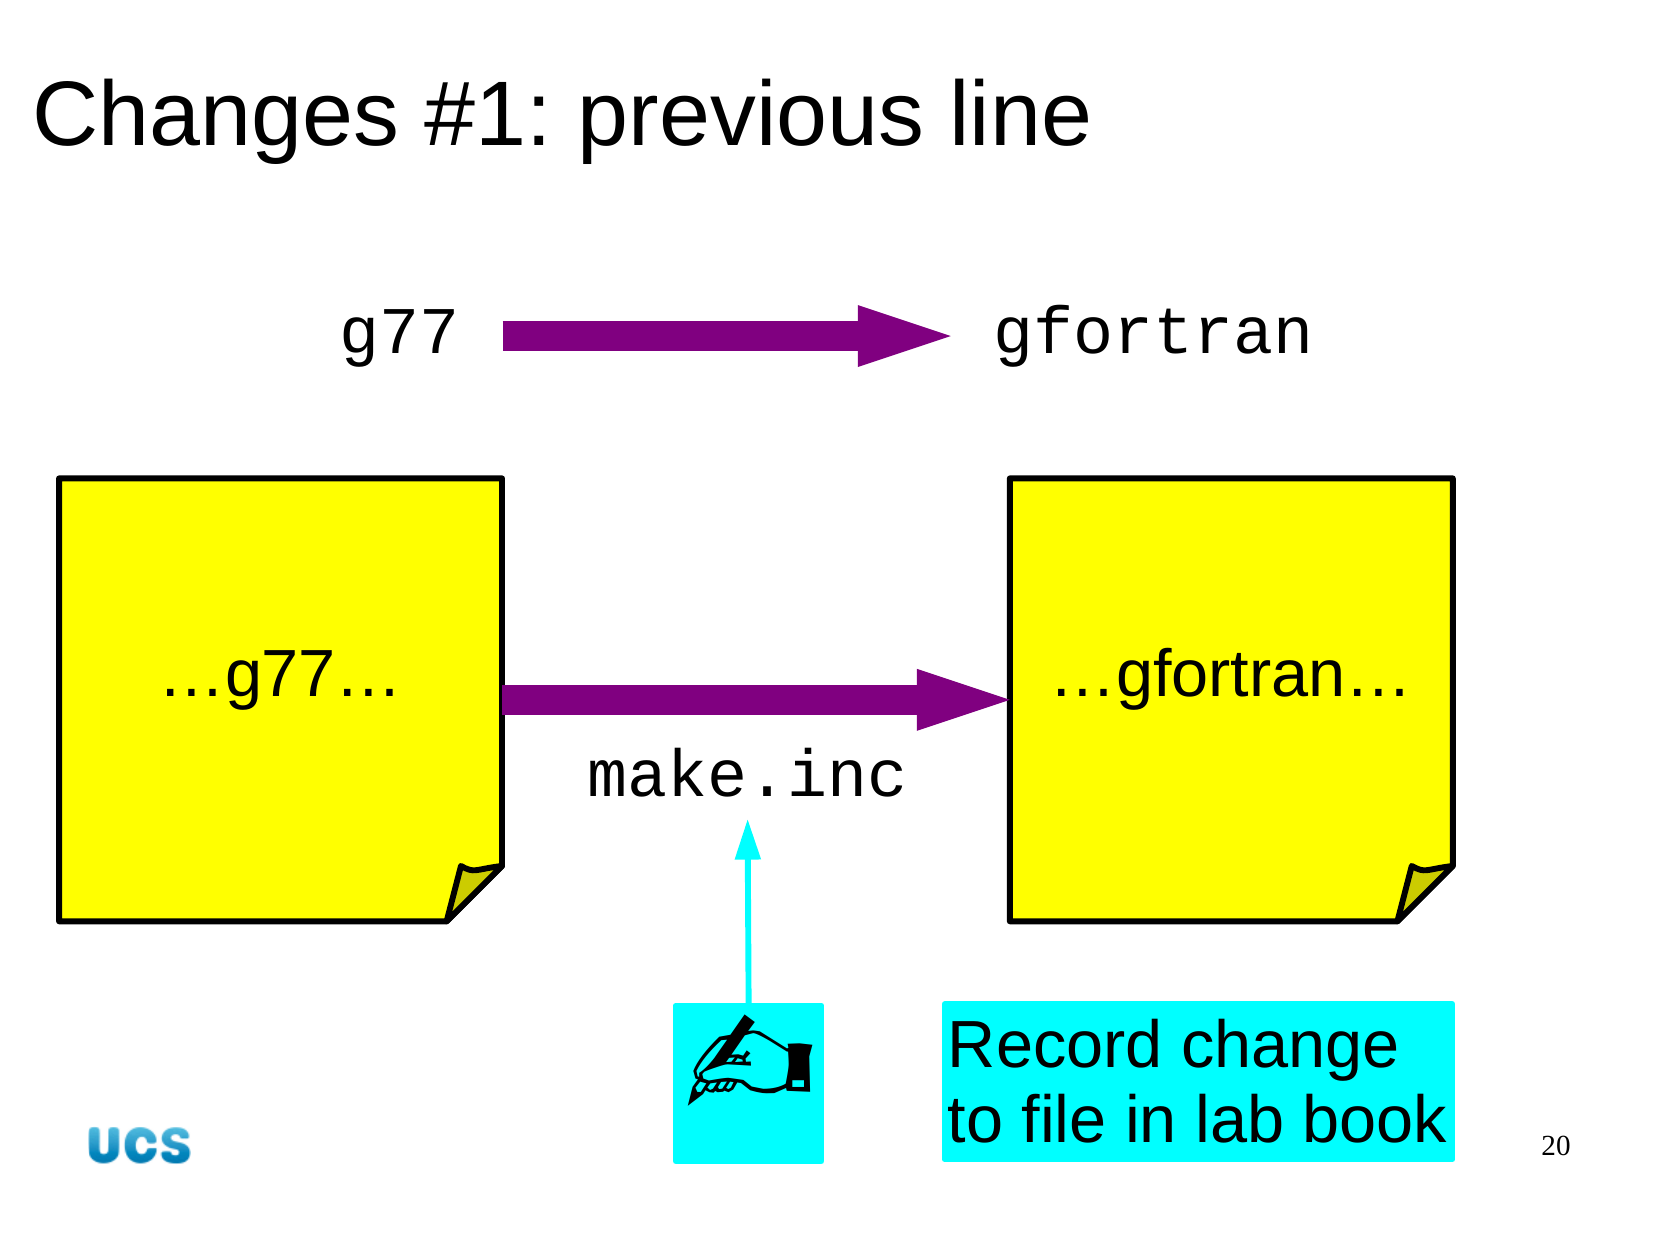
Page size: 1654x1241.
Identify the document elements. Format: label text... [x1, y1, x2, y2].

text_box g77 [336, 295, 503, 377]
text_box make.inc [584, 738, 911, 820]
text_box …g77… [59, 478, 503, 922]
picture [88, 1126, 191, 1165]
text_box Changes #1: previous line [29, 59, 1098, 168]
text_box  [675, 1005, 822, 1162]
text_box gfortran [950, 295, 1317, 377]
text_box Record change to file in lab book [944, 1003, 1453, 1160]
text_box …gfortran… [1009, 478, 1453, 922]
